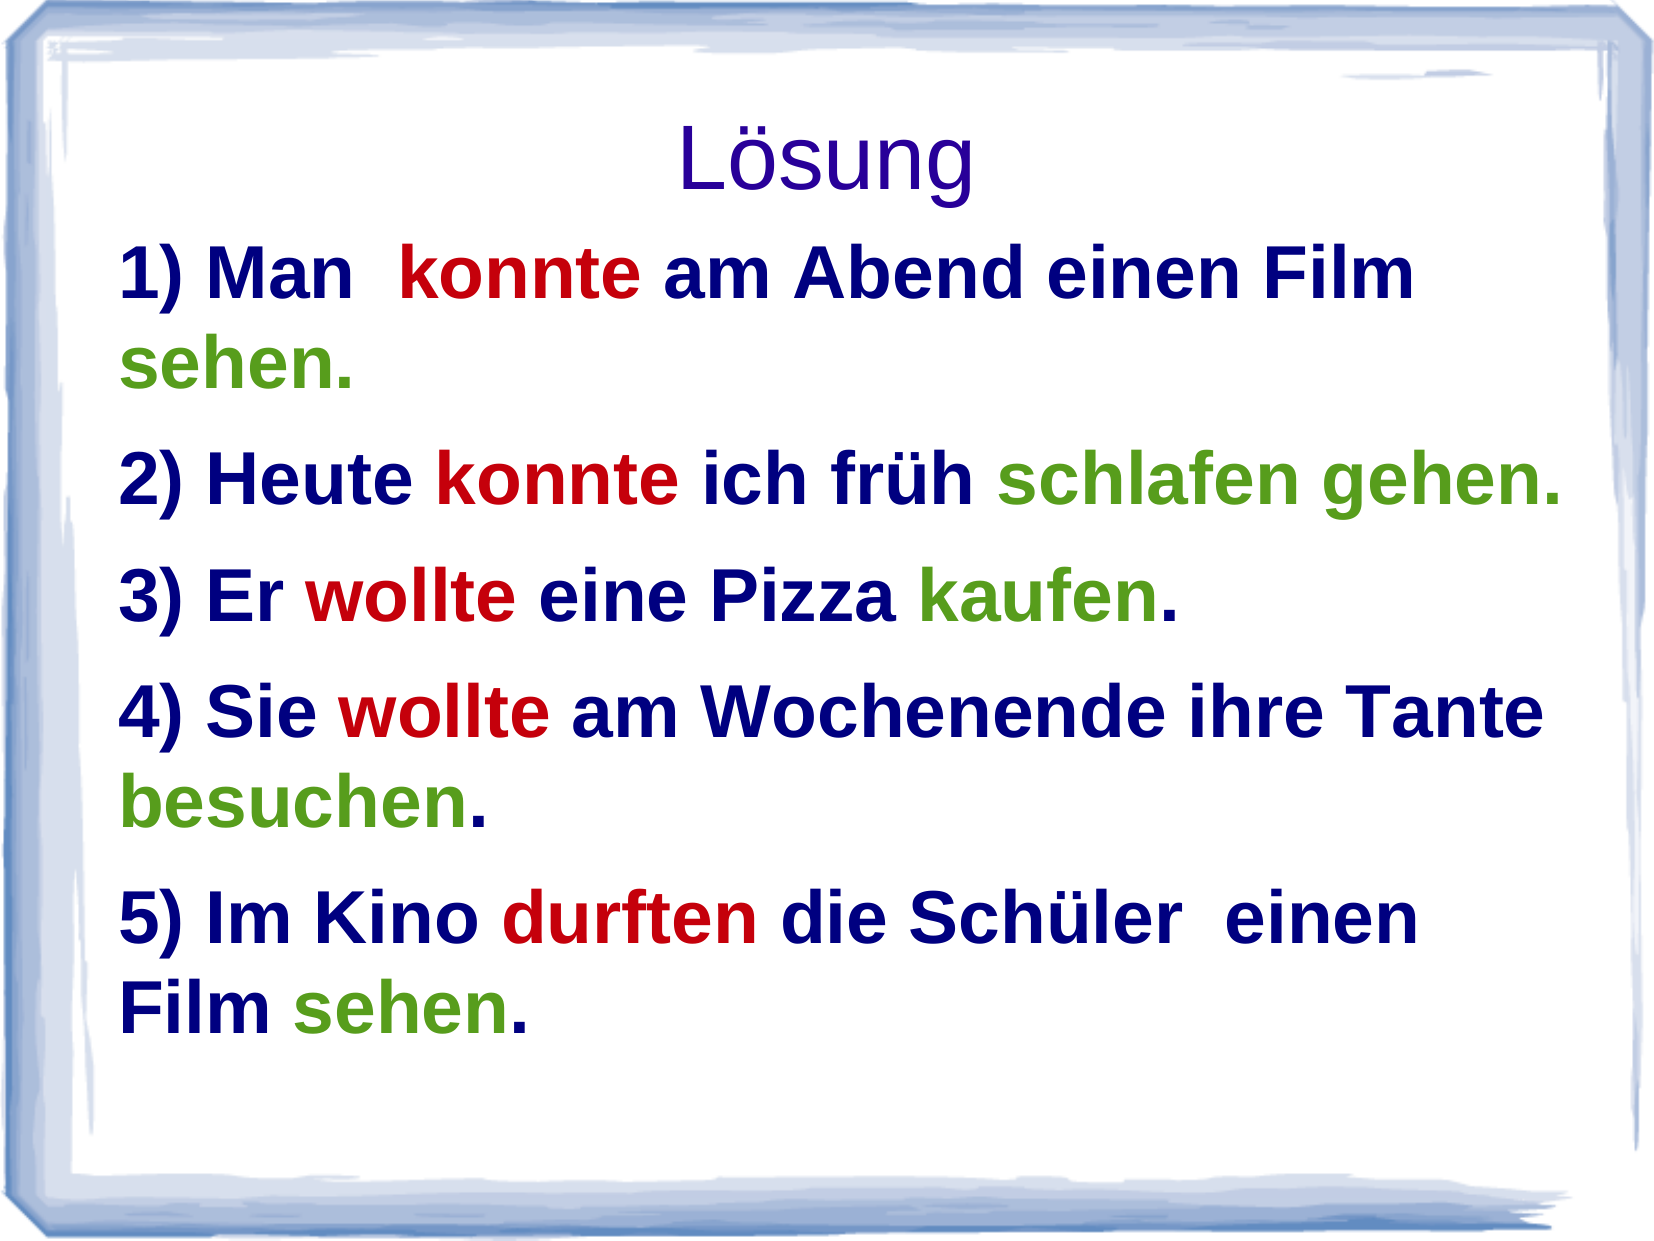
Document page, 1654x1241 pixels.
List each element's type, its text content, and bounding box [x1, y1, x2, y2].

title Lösung [82, 49, 1571, 257]
list 1) Man konnte am Abend einen Film sehen. 2) Heute konnte ich früh schlafen gehen. 3) Er wollte eine Pizza kaufen. 4) Sie wollte am Wochenende ihre Tante besuchen. 5) Im Kino durften die Schüler einen Film sehen. [118, 223, 1571, 1127]
